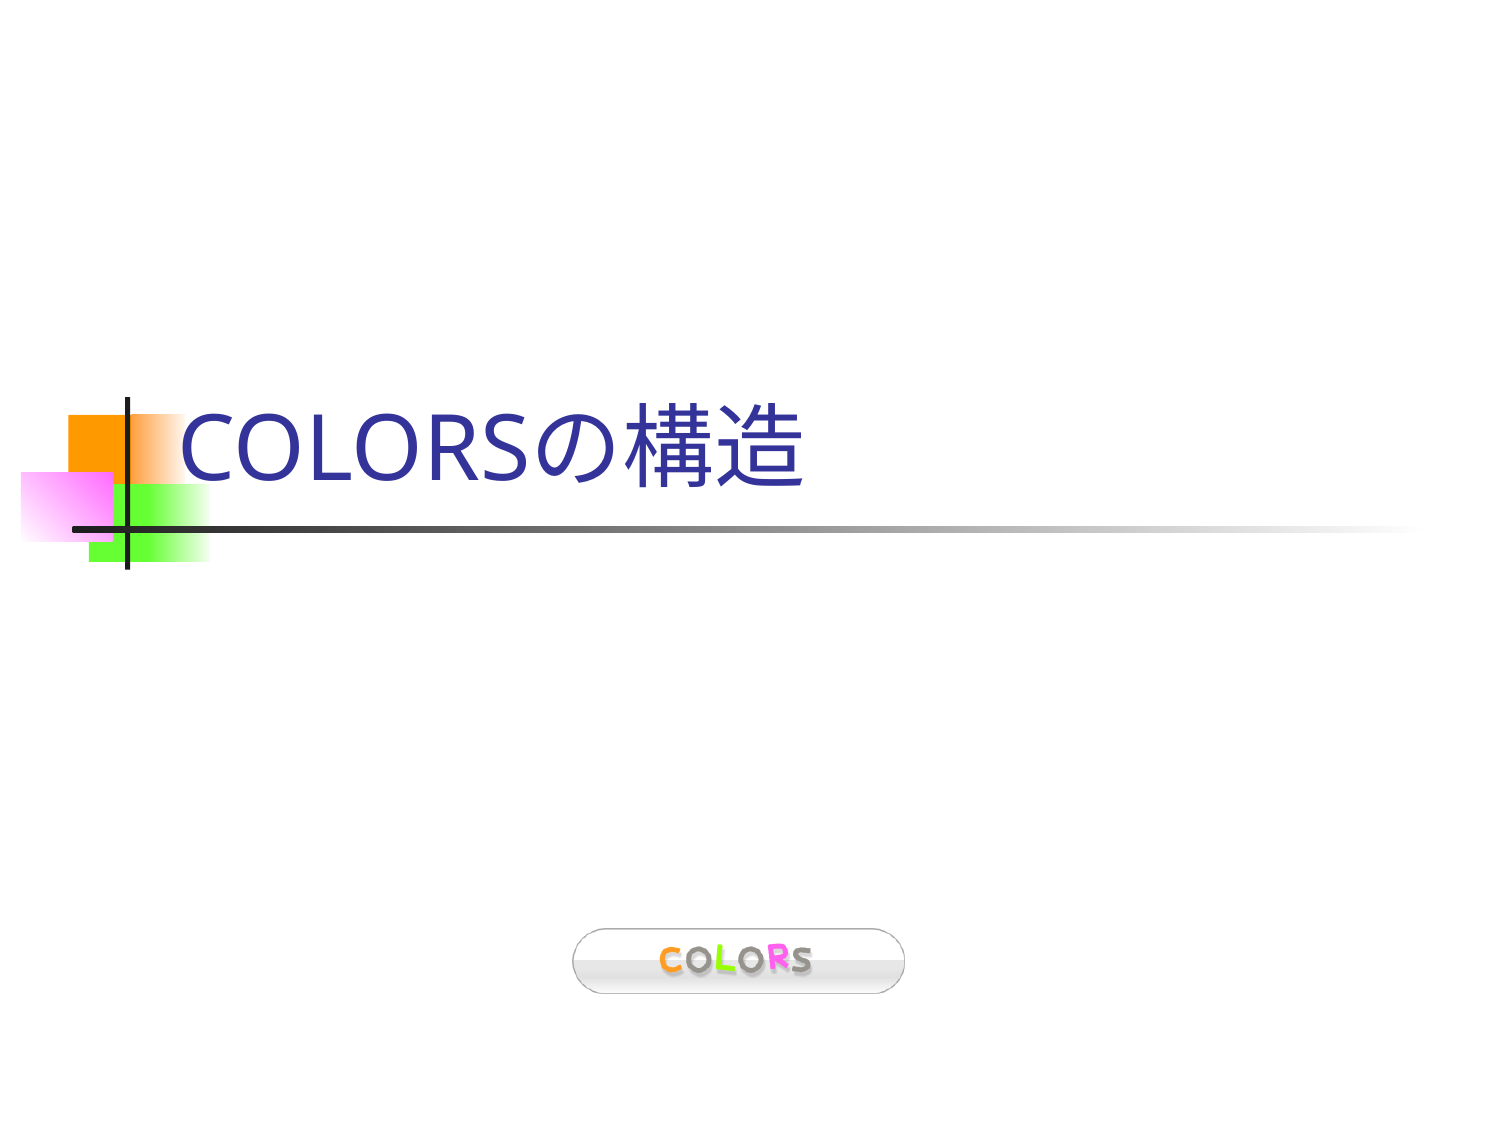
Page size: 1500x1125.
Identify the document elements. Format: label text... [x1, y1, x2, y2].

title COLORSの構造 [162, 274, 1438, 515]
picture [572, 928, 905, 994]
